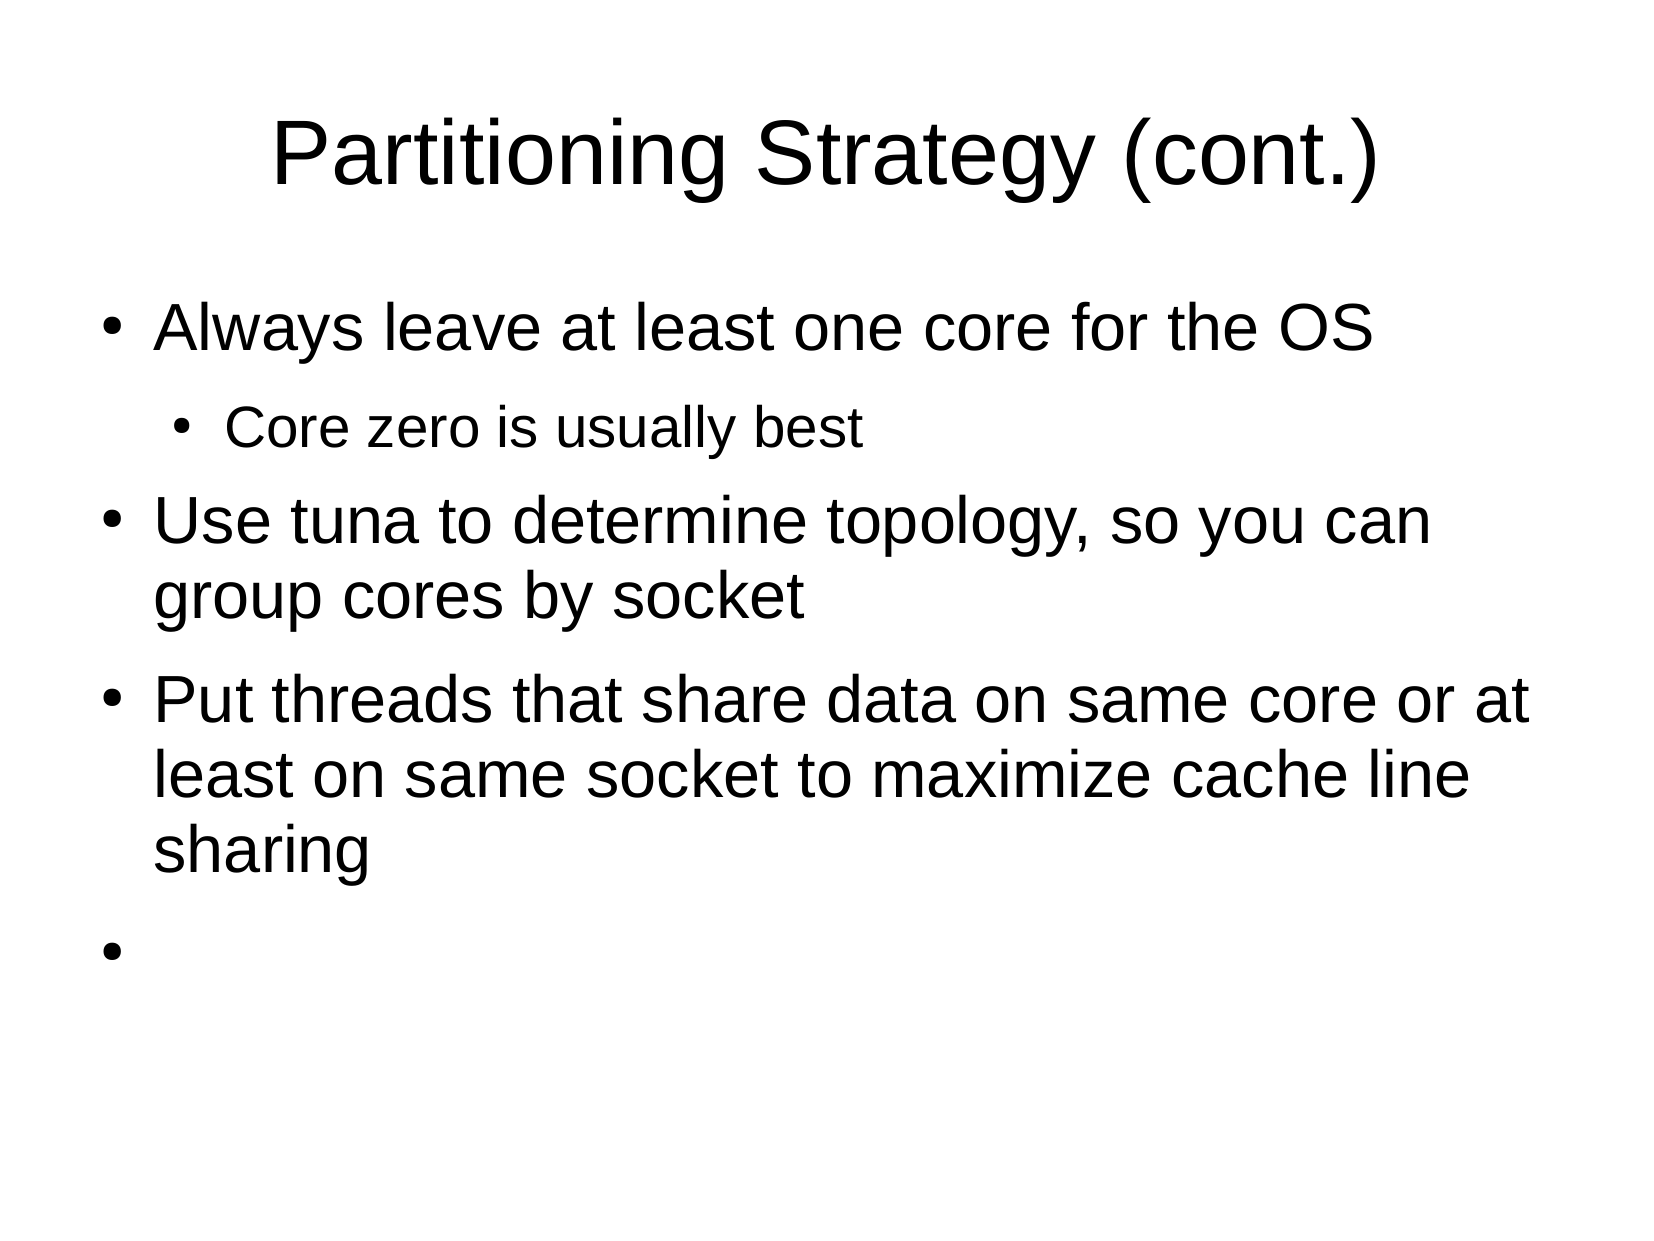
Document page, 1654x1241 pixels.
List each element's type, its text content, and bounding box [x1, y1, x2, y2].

list Always leave at least one core for the OS Core zero is usually best Use tuna to determine topology, so you can group cores by socket Put threads that share data on same core or at least on same socket to maximize cache line sharing [82, 290, 1571, 1094]
title Partitioning Strategy (cont.) [82, 56, 1571, 250]
